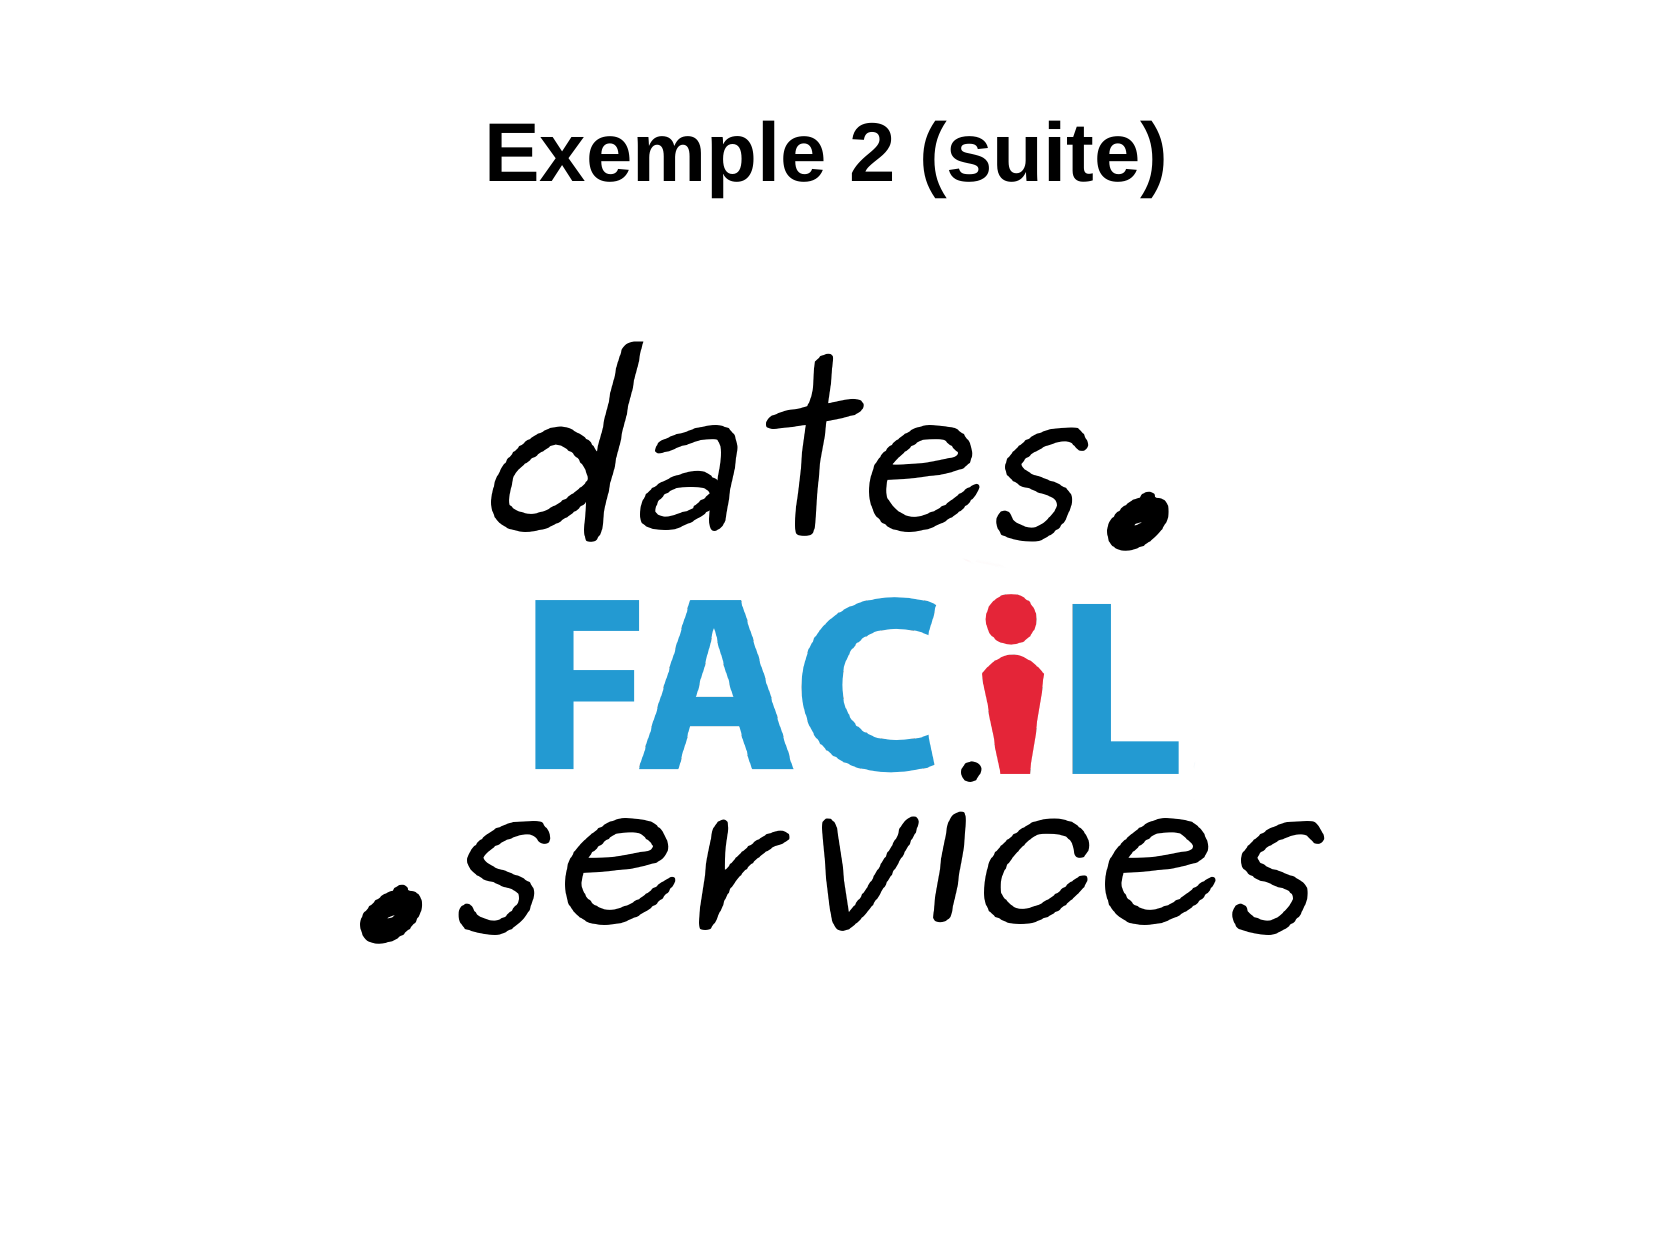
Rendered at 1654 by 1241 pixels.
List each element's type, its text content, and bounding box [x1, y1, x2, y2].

picture [188, 290, 1560, 1061]
title Exemple 2 (suite) [82, 49, 1571, 257]
